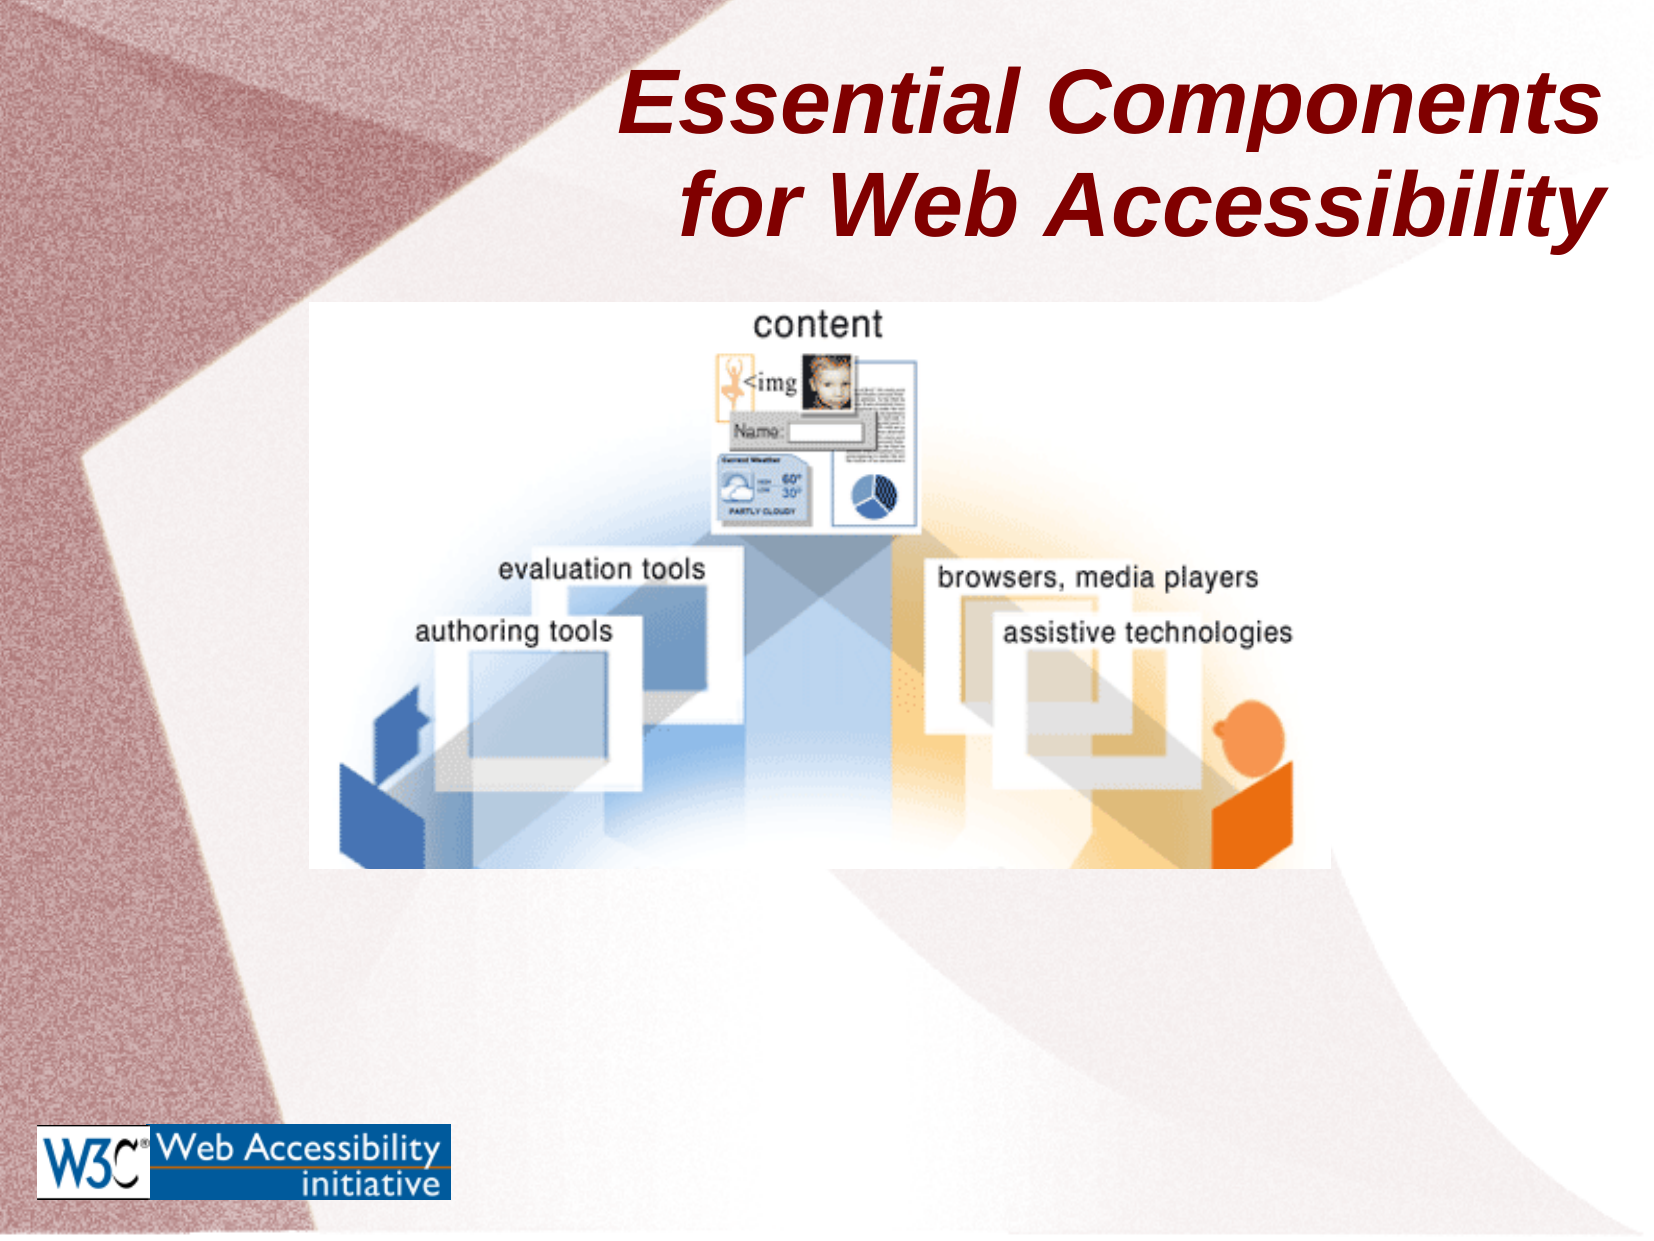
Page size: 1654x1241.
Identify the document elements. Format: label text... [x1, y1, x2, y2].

chart [250, 243, 1527, 869]
title Essential Components for Web Accessibility [596, 49, 1607, 257]
picture [0, 0, 1654, 1241]
